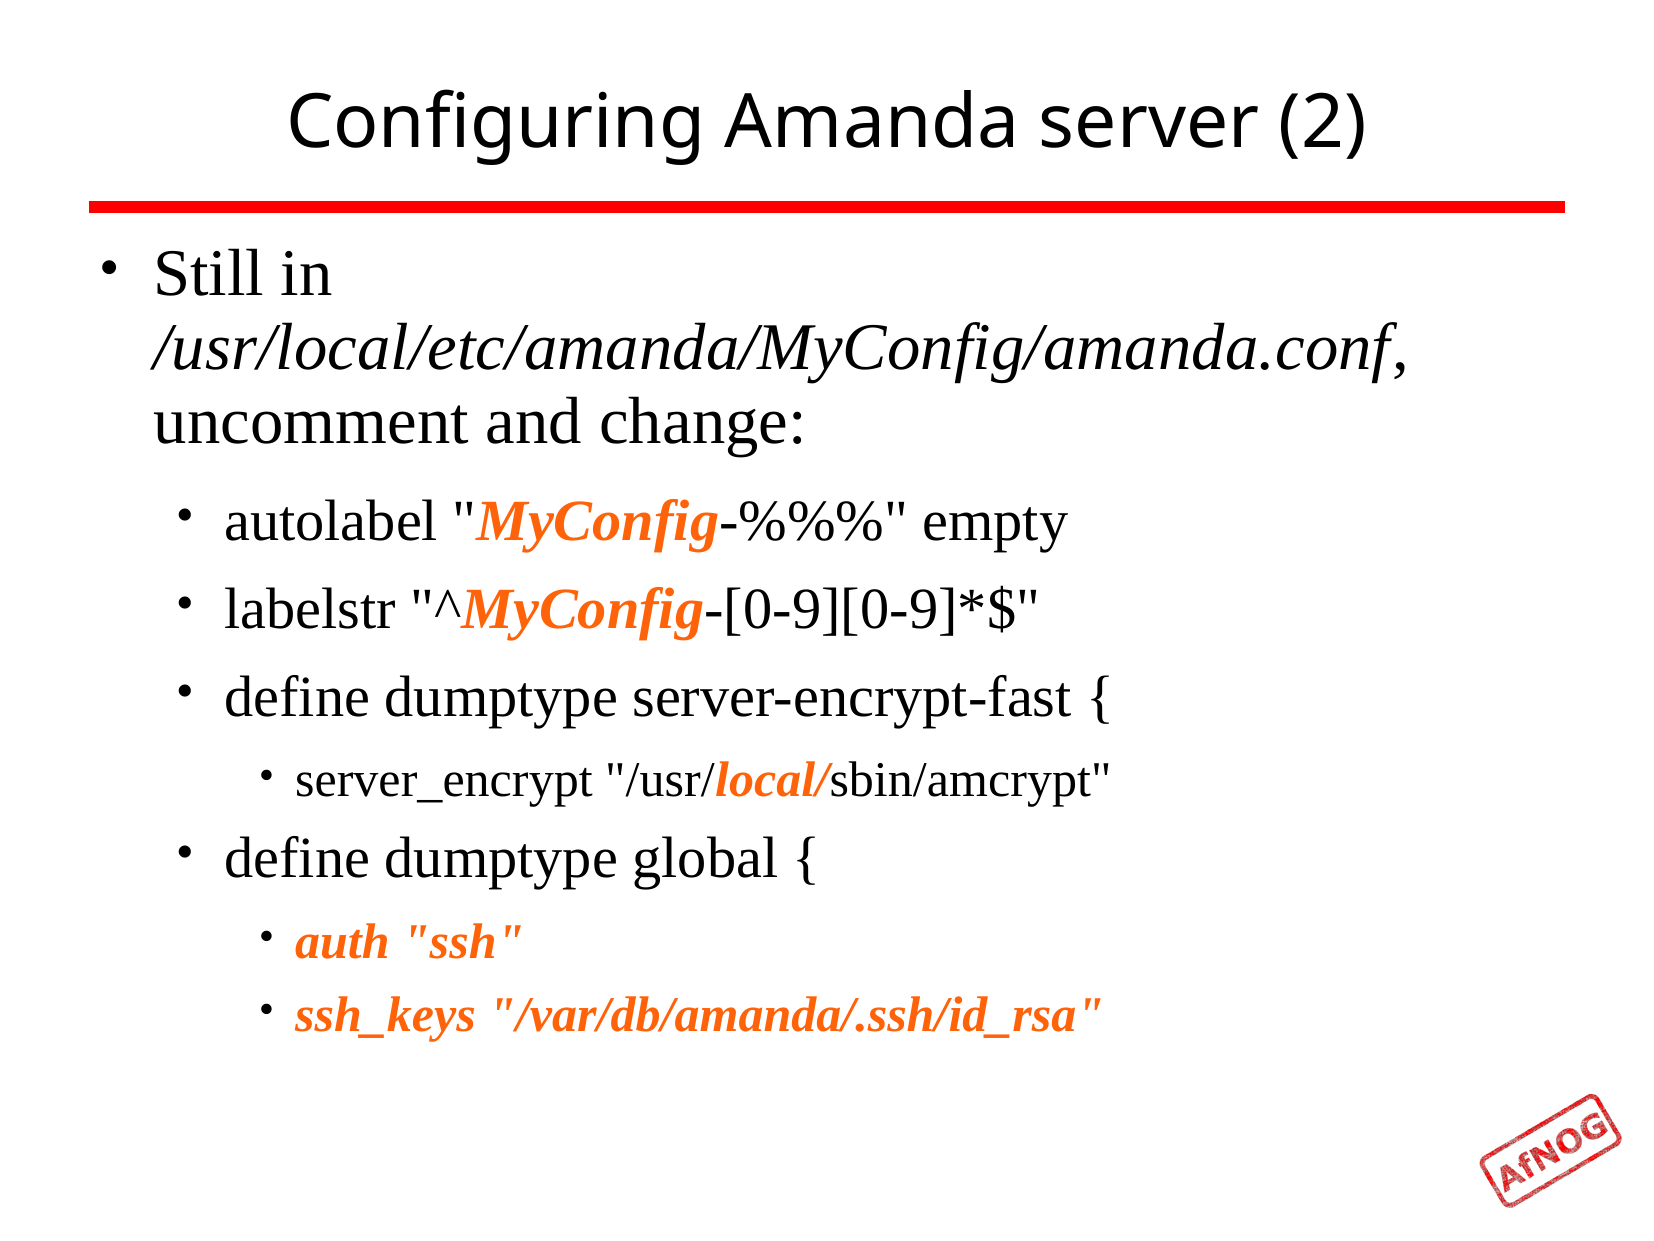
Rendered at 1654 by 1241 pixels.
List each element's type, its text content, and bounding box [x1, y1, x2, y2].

title Configuring Amanda server (2) [88, 29, 1565, 207]
list Still in /usr/local/etc/amanda/MyConfig/amanda.conf, uncomment and change: autolabel "MyConfig-%%%" empty labelstr "^MyConfig-[0-9][0-9]*$" define dumptype server-encrypt-fast { server_encrypt "/usr/local/sbin/amcrypt" define dumptype global { auth "ssh" ssh_keys "/var/db/amanda/.ssh/id_rsa" [82, 236, 1571, 1123]
picture [1476, 1090, 1625, 1211]
